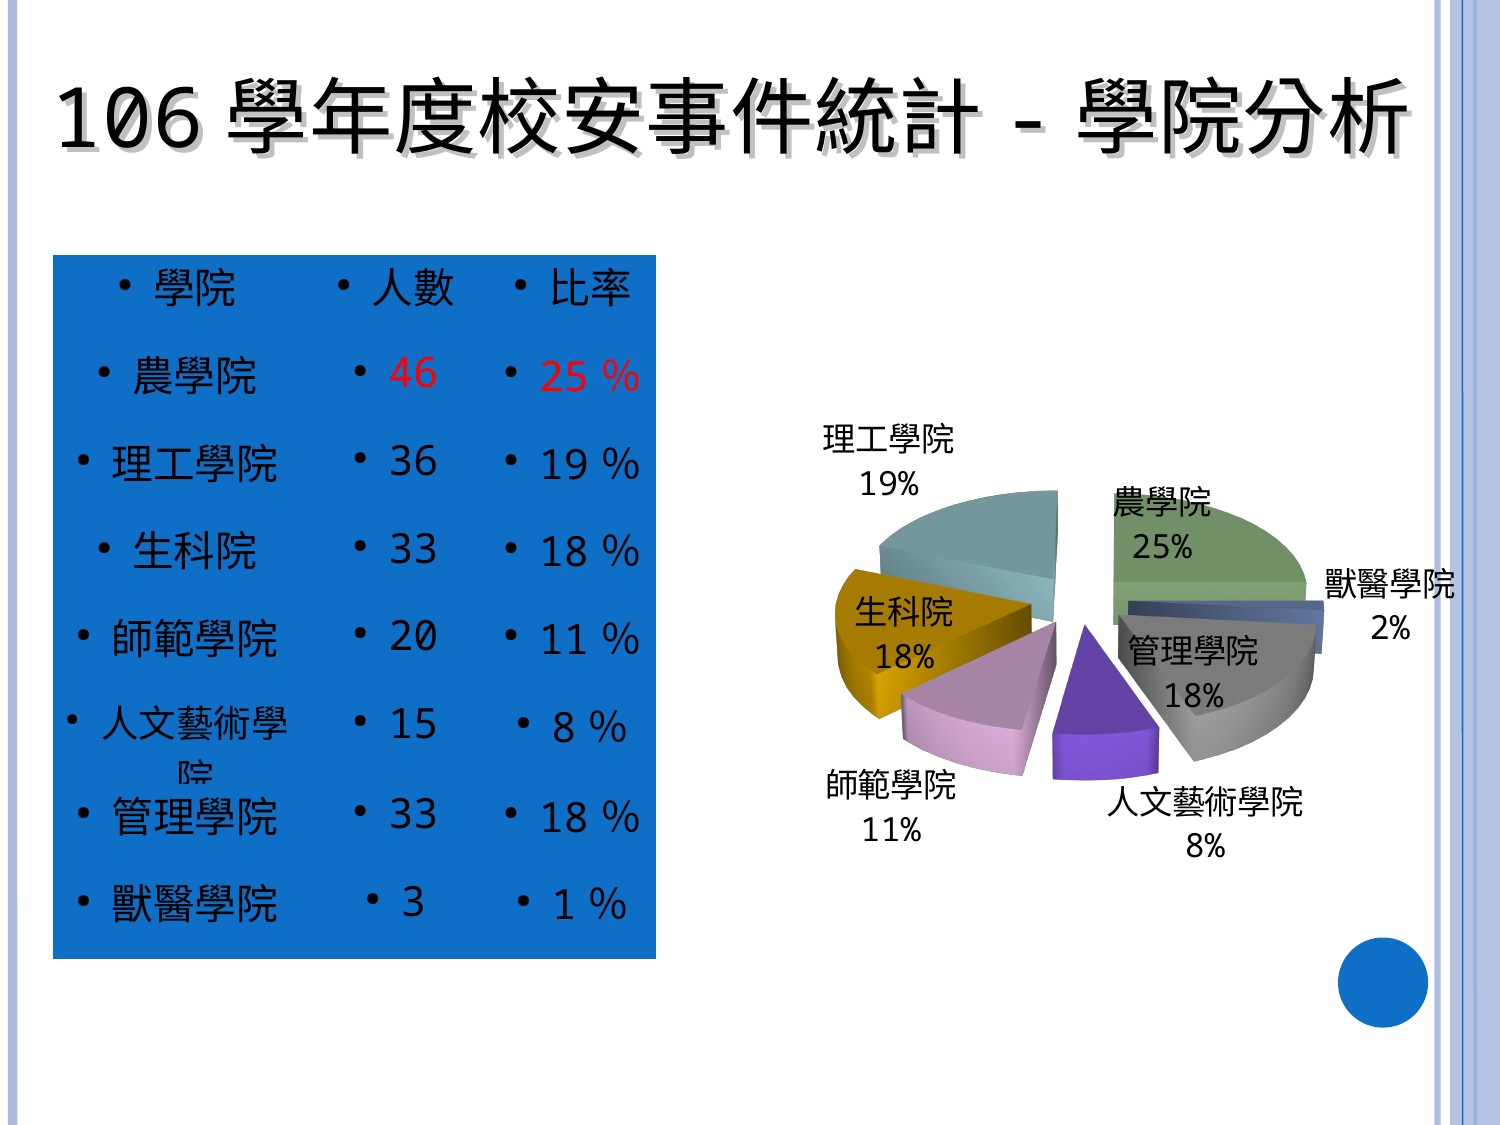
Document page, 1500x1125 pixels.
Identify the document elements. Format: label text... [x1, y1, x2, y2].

table_cell 管理學院 [53, 784, 301, 871]
table_cell 1％ [490, 871, 656, 959]
table_cell 46 [301, 343, 490, 431]
table_cell 3 [301, 871, 490, 959]
table_cell 20 [301, 606, 490, 694]
table_cell 獸醫學院 [53, 871, 301, 959]
table_cell 18％ [490, 518, 656, 606]
table_cell 師範學院 [53, 606, 301, 694]
table_cell 11％ [490, 606, 656, 694]
text_box 106學年度校安事件統計-學院分析 [36, 57, 1426, 172]
table_cell 19％ [490, 431, 656, 518]
table_cell 農學院 [53, 343, 301, 431]
table_header 人數 [301, 255, 490, 343]
table_cell 25％ [490, 343, 656, 431]
table_cell 18％ [490, 784, 656, 871]
table_cell 36 [301, 431, 490, 518]
table_header 比率 [490, 255, 656, 343]
table_header 學院 [53, 255, 301, 343]
table_cell 人文藝術學院 [53, 694, 301, 784]
table_cell 33 [301, 784, 490, 871]
table_cell 生科院 [53, 518, 301, 606]
table_cell 15 [301, 694, 490, 784]
table_cell 理工學院 [53, 431, 301, 518]
table_cell 8％ [490, 694, 656, 784]
chart [714, 290, 1481, 988]
table_cell 33 [301, 518, 490, 606]
